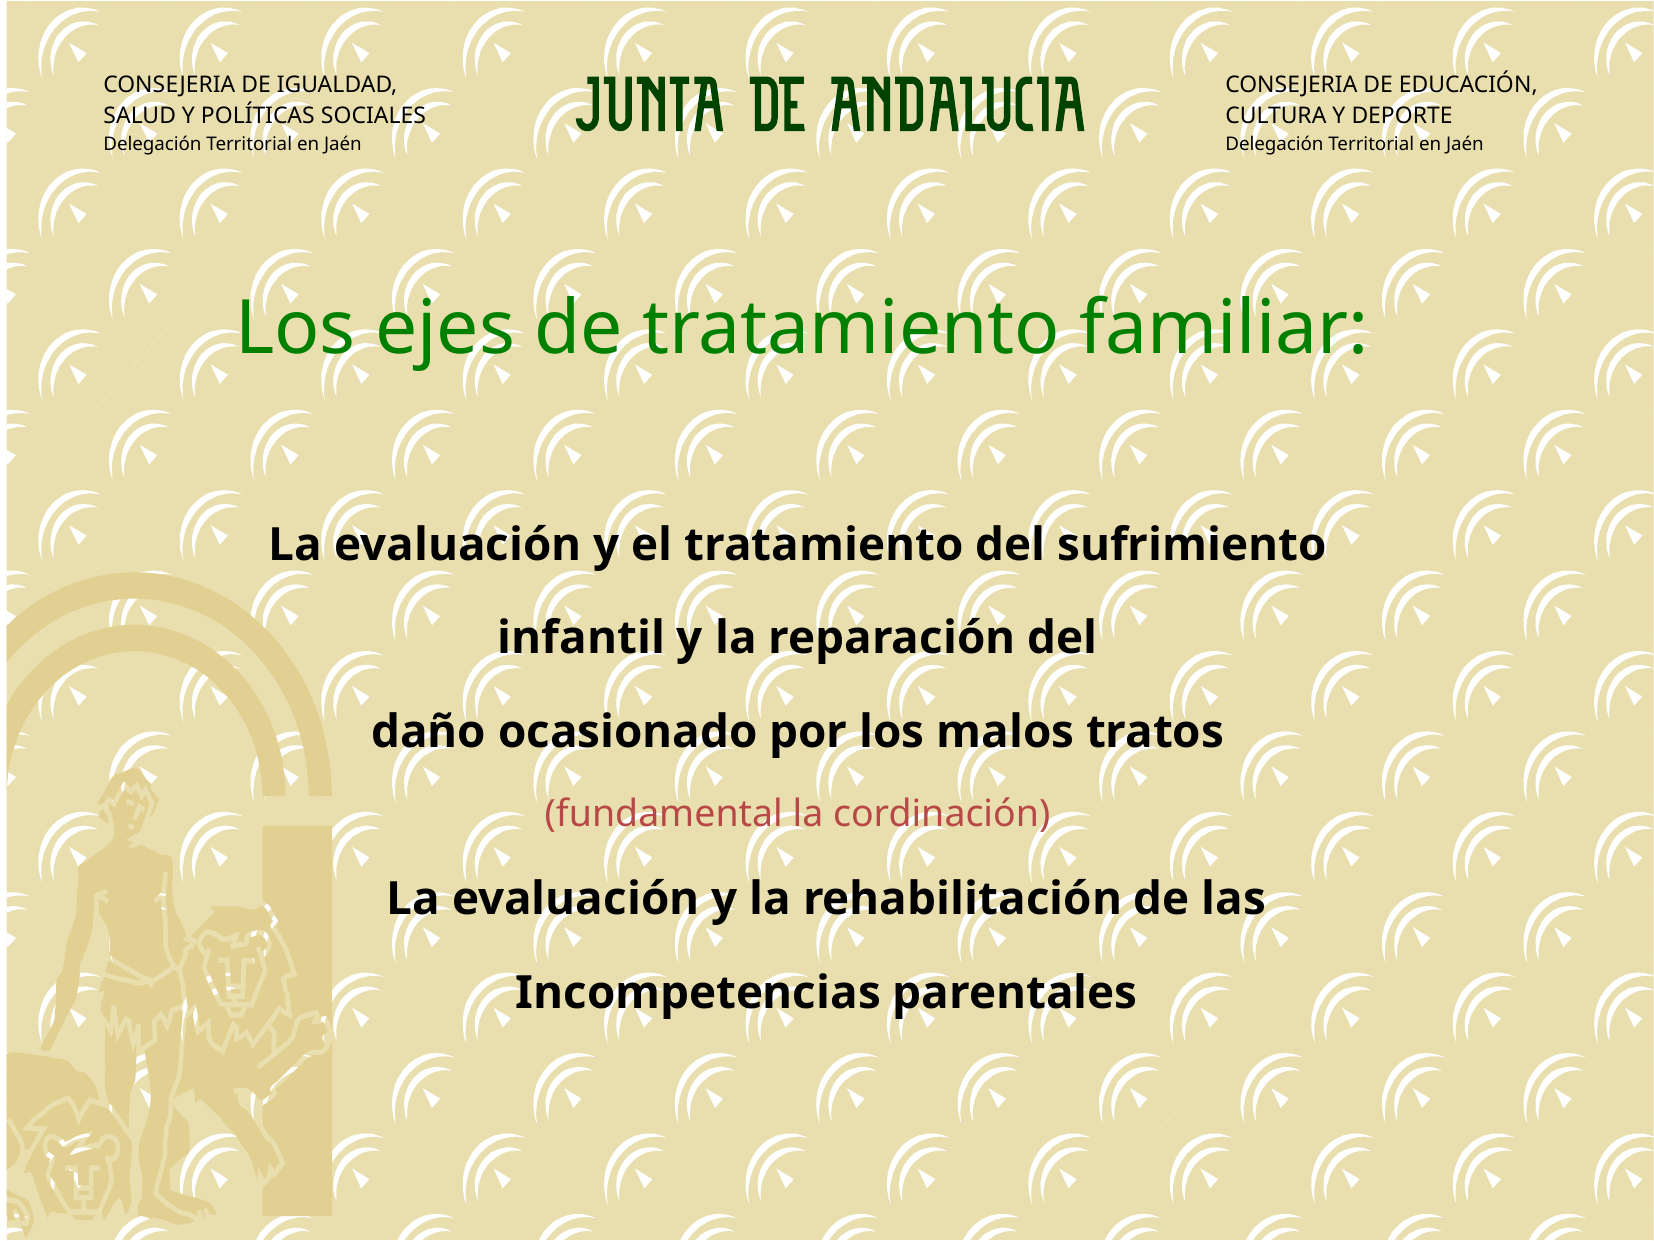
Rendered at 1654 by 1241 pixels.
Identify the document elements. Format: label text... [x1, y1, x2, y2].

text_box La evaluación y la rehabilitación de las Incompetencias parentales [295, 826, 1359, 1123]
text_box CONSEJERIA DE IGUALDAD, SALUD Y POLÍTICAS SOCIALES Delegación Territorial en Jaén [88, 60, 464, 148]
picture [6, 0, 1654, 1241]
text_box La evaluación y el tratamiento del sufrimiento infantil y la reparación del daño ocasionado por los malos tratos (fundamental la cordinación) [237, 472, 1359, 828]
text_box Los ejes de tratamiento familiar: [147, 265, 1457, 372]
text_box CONSEJERIA DE EDUCACIÓN, CULTURA Y DEPORTE Delegación Territorial en Jaén [1210, 60, 1575, 148]
